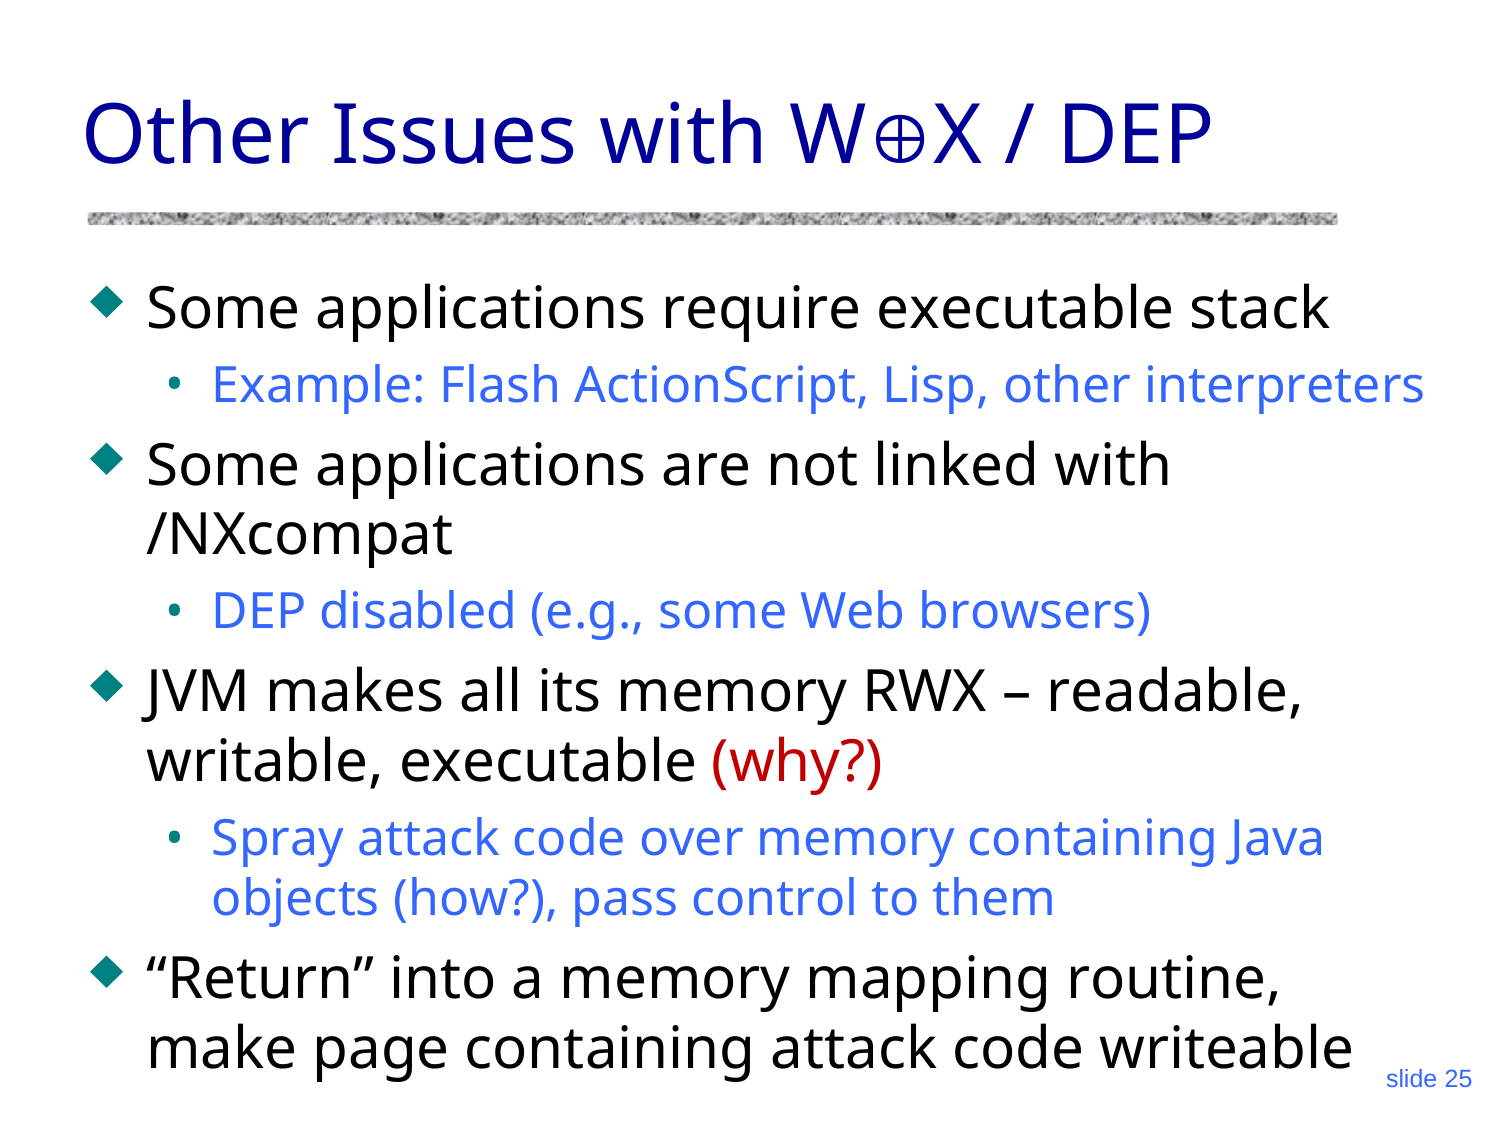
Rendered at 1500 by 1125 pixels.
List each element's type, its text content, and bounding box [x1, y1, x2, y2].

text_box slide <number> [1174, 1025, 1488, 1101]
title Other Issues with WX / DEP [66, 37, 1417, 188]
picture [87, 212, 1338, 226]
list Some applications require executable stack Example: Flash ActionScript, Lisp, other interpreters Some applications are not linked with /NXcompat DEP disabled (e.g., some Web browsers) JVM makes all its memory RWX – readable, writable, executable (why?) Spray attack code over memory containing Java objects (how?), pass control to them “Return” into a memory mapping routine, make page containing attack code writeable [74, 262, 1450, 1101]
